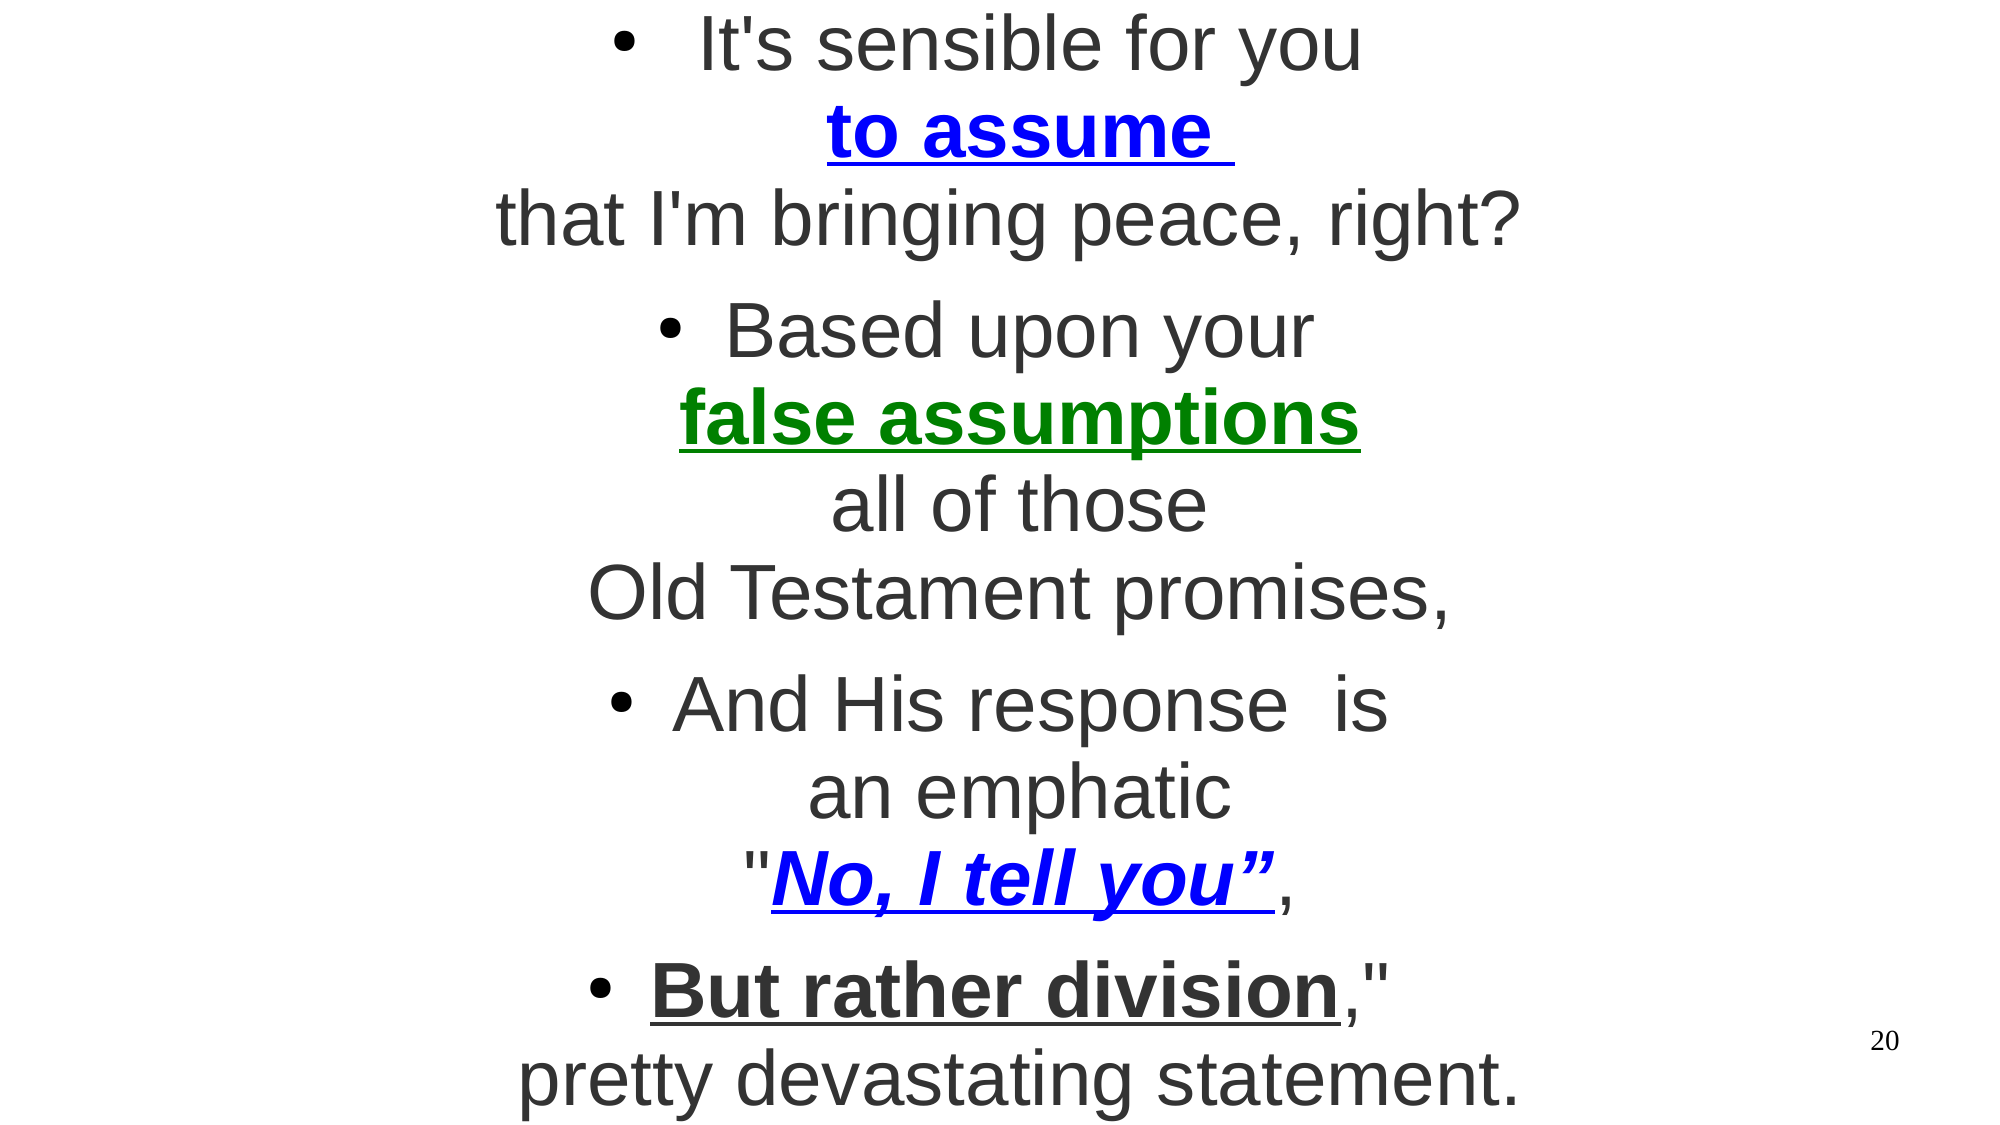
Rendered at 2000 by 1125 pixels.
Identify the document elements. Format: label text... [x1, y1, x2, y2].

list It's sensible for you to assume that I'm bringing peace, right? Based upon your false assumptions all of those Old Testament promises, And His response is an emphatic "No, I tell you”, But rather division," pretty devastating statement. [0, 0, 1996, 1123]
